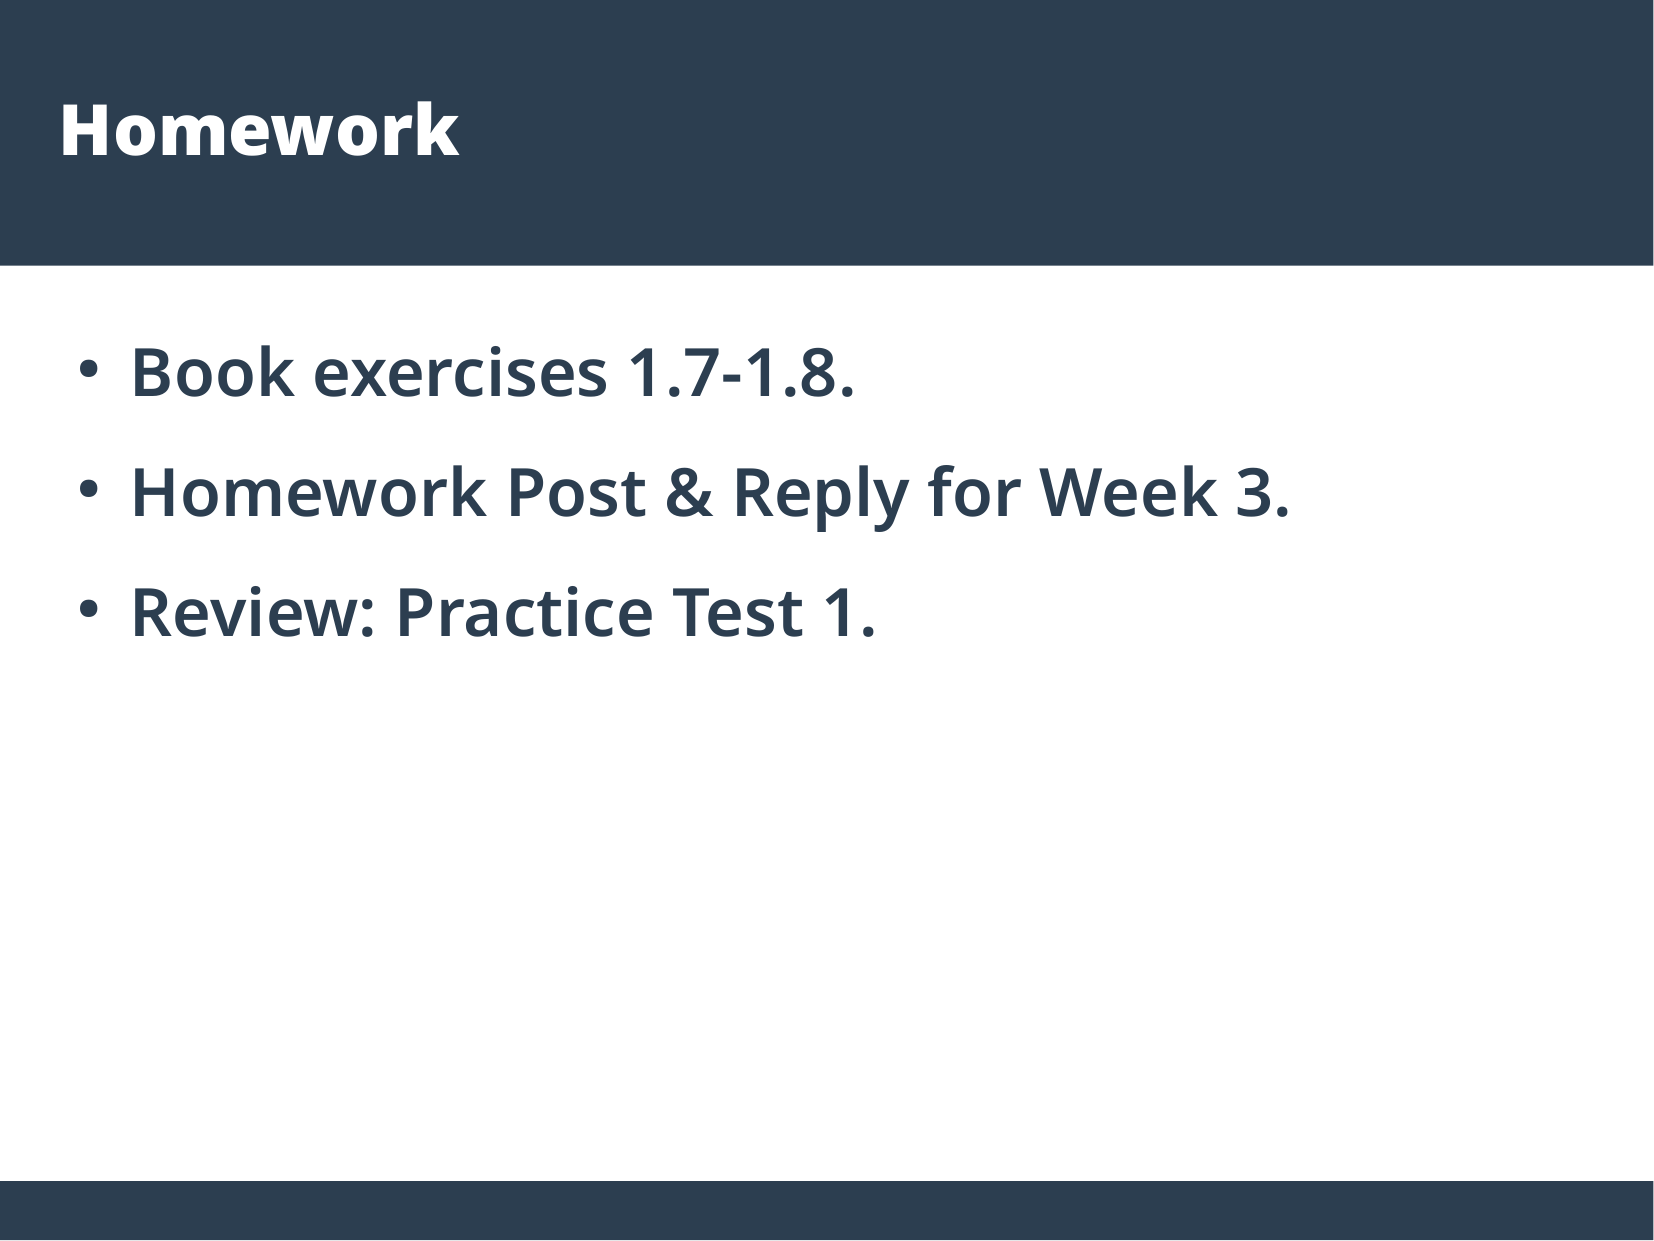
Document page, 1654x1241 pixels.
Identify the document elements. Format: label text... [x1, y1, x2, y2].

list Book exercises 1.7-1.8. Homework Post & Reply for Week 3. Review: Practice Test 1. [59, 324, 1595, 661]
title Homework [59, 49, 1595, 207]
